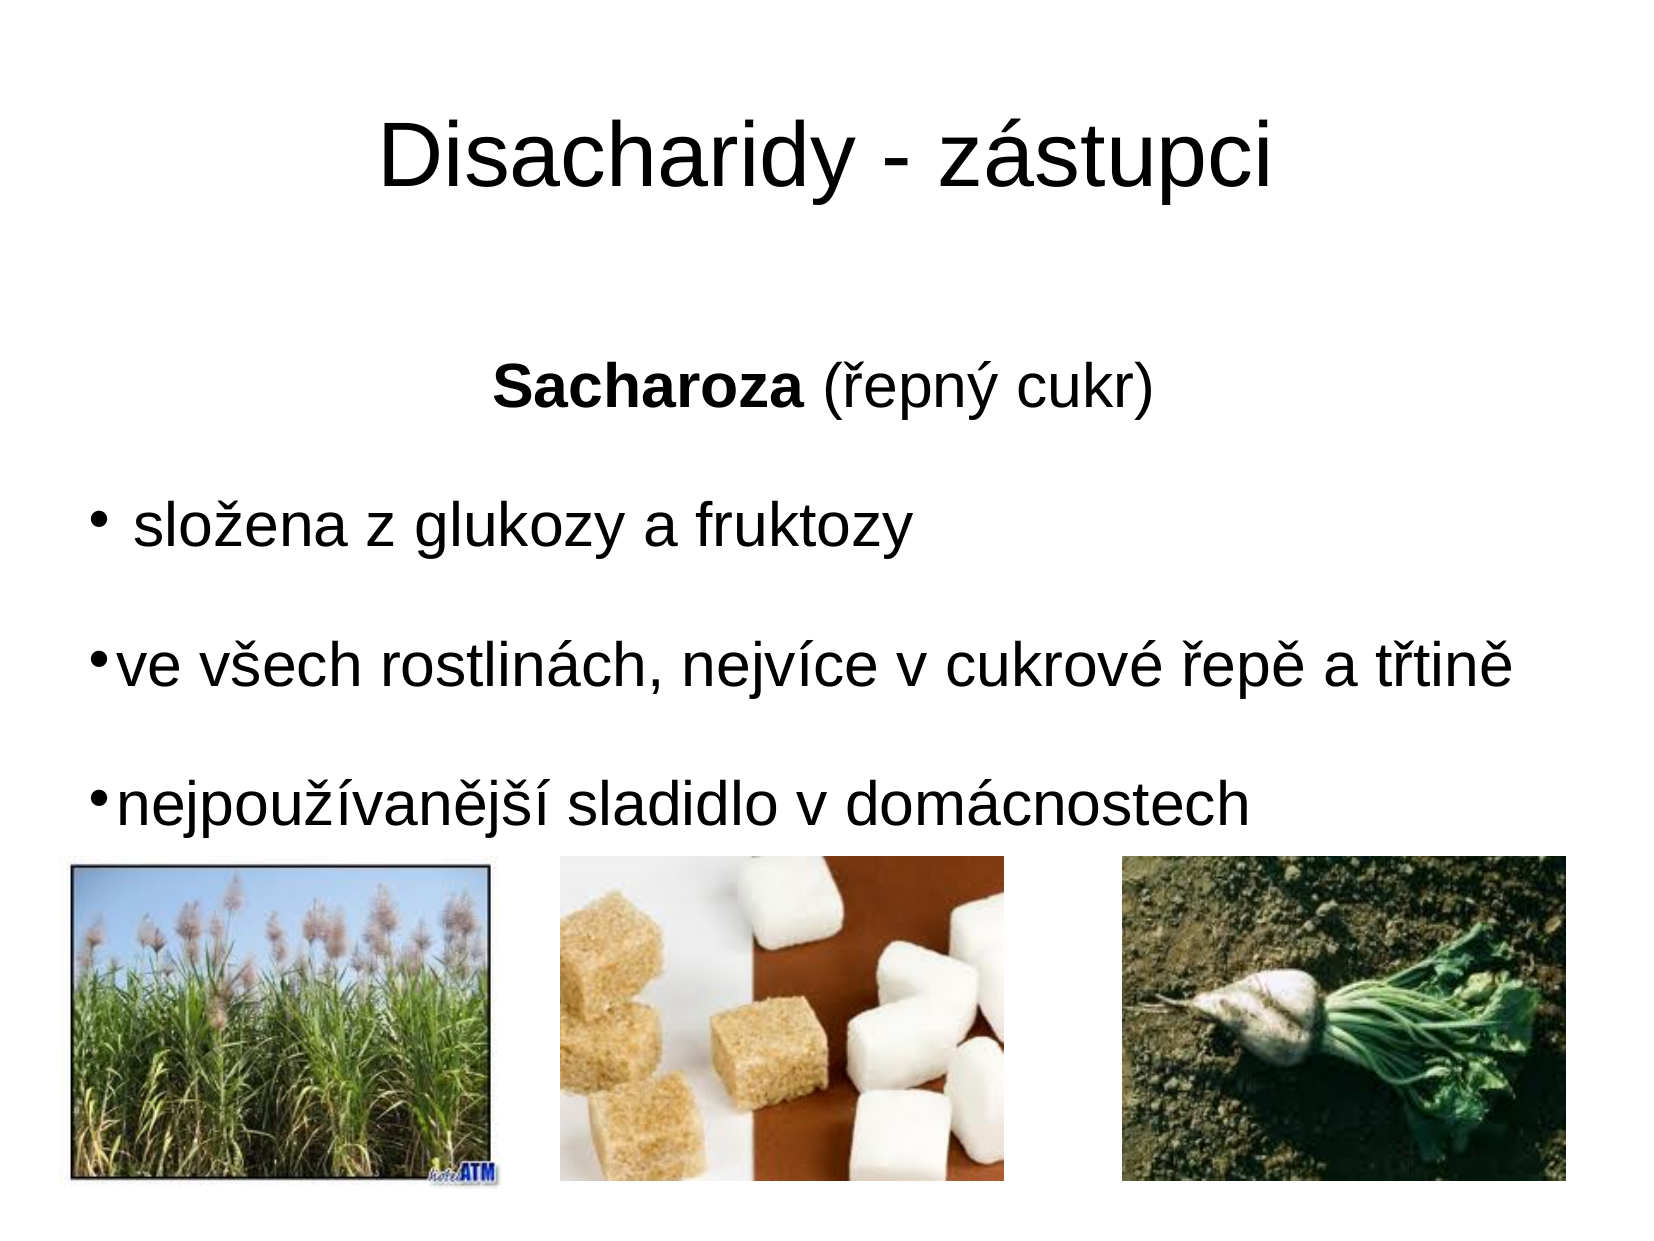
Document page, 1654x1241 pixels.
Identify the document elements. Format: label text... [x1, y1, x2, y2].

picture [59, 856, 503, 1189]
title Disacharidy - zástupci [82, 56, 1571, 249]
picture [1122, 856, 1566, 1181]
picture [560, 856, 1004, 1181]
subtitle Sacharoza (řepný cukr) složena z glukozy a fruktozy ve všech rostlinách, nejvíce v cukrové řepě a třtině nejpoužívanější sladidlo v domácnostech [88, 265, 1577, 1131]
